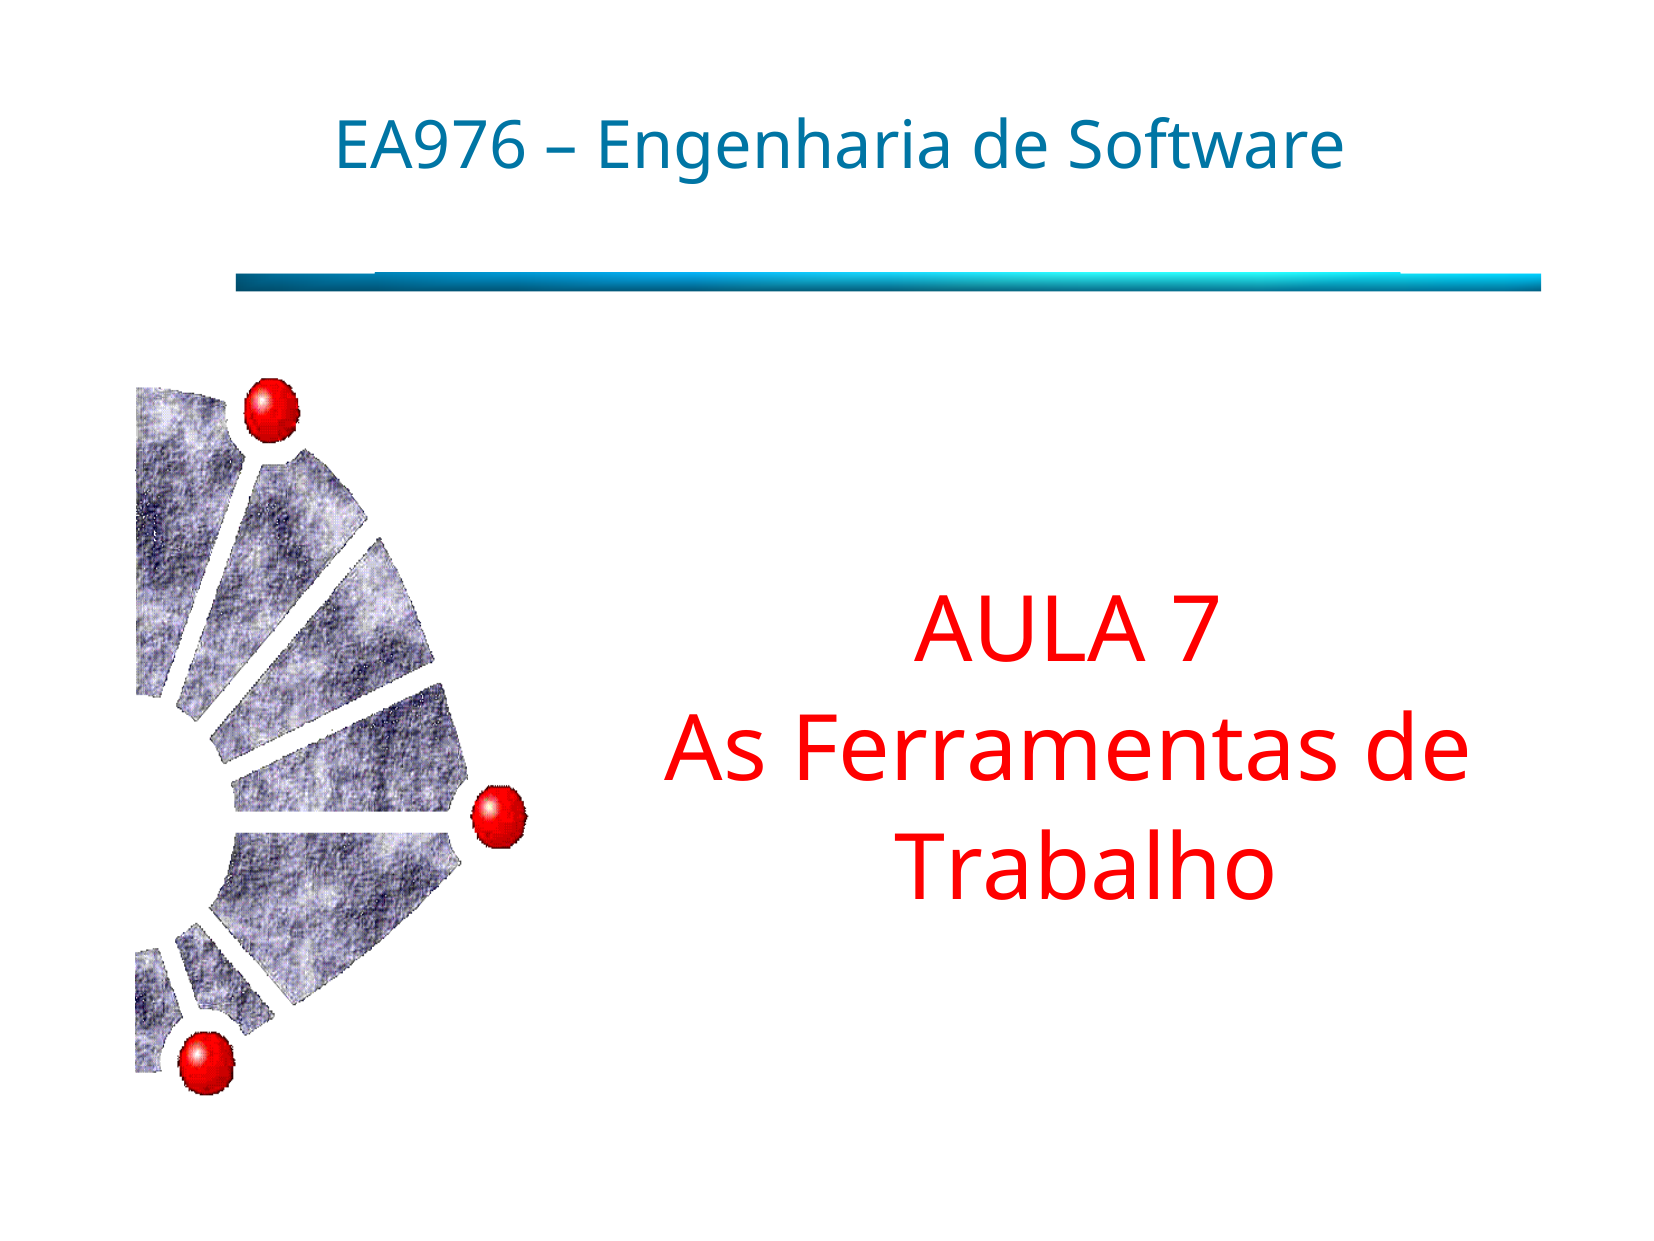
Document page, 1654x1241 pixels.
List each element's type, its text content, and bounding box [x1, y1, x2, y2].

subtitle AULA 7 As Ferramentas de Trabalho [561, 308, 1541, 1182]
chart [135, 324, 562, 1112]
picture [125, 272, 1654, 295]
title EA976 – Engenharia de Software [61, 35, 1620, 250]
